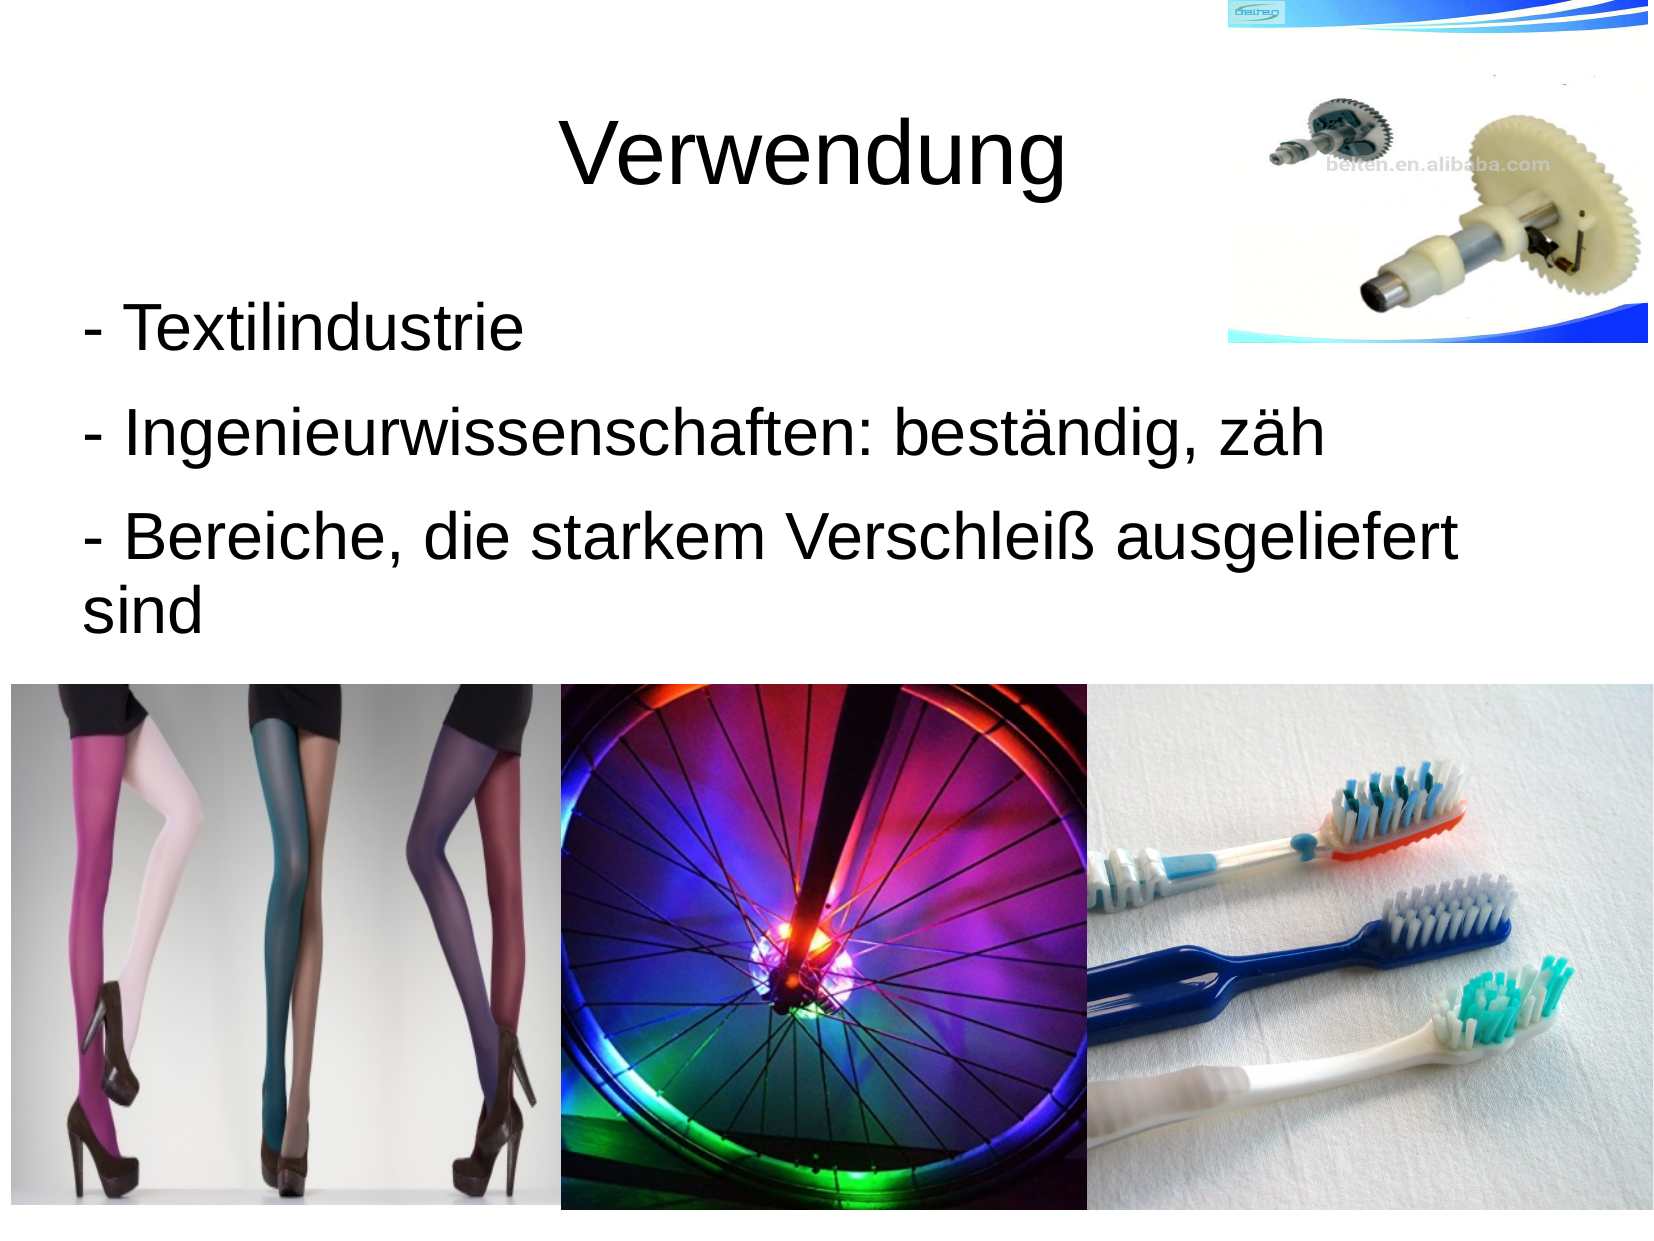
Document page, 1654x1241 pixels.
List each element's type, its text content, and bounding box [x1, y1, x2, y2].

list - Textilindustrie - Ingenieurwissenschaften: beständig, zäh - Bereiche, die starkem Verschleiß ausgeliefert sind [82, 290, 1571, 684]
title Verwendung [82, 49, 1228, 257]
picture [1228, 0, 1648, 343]
picture [11, 684, 1654, 1210]
